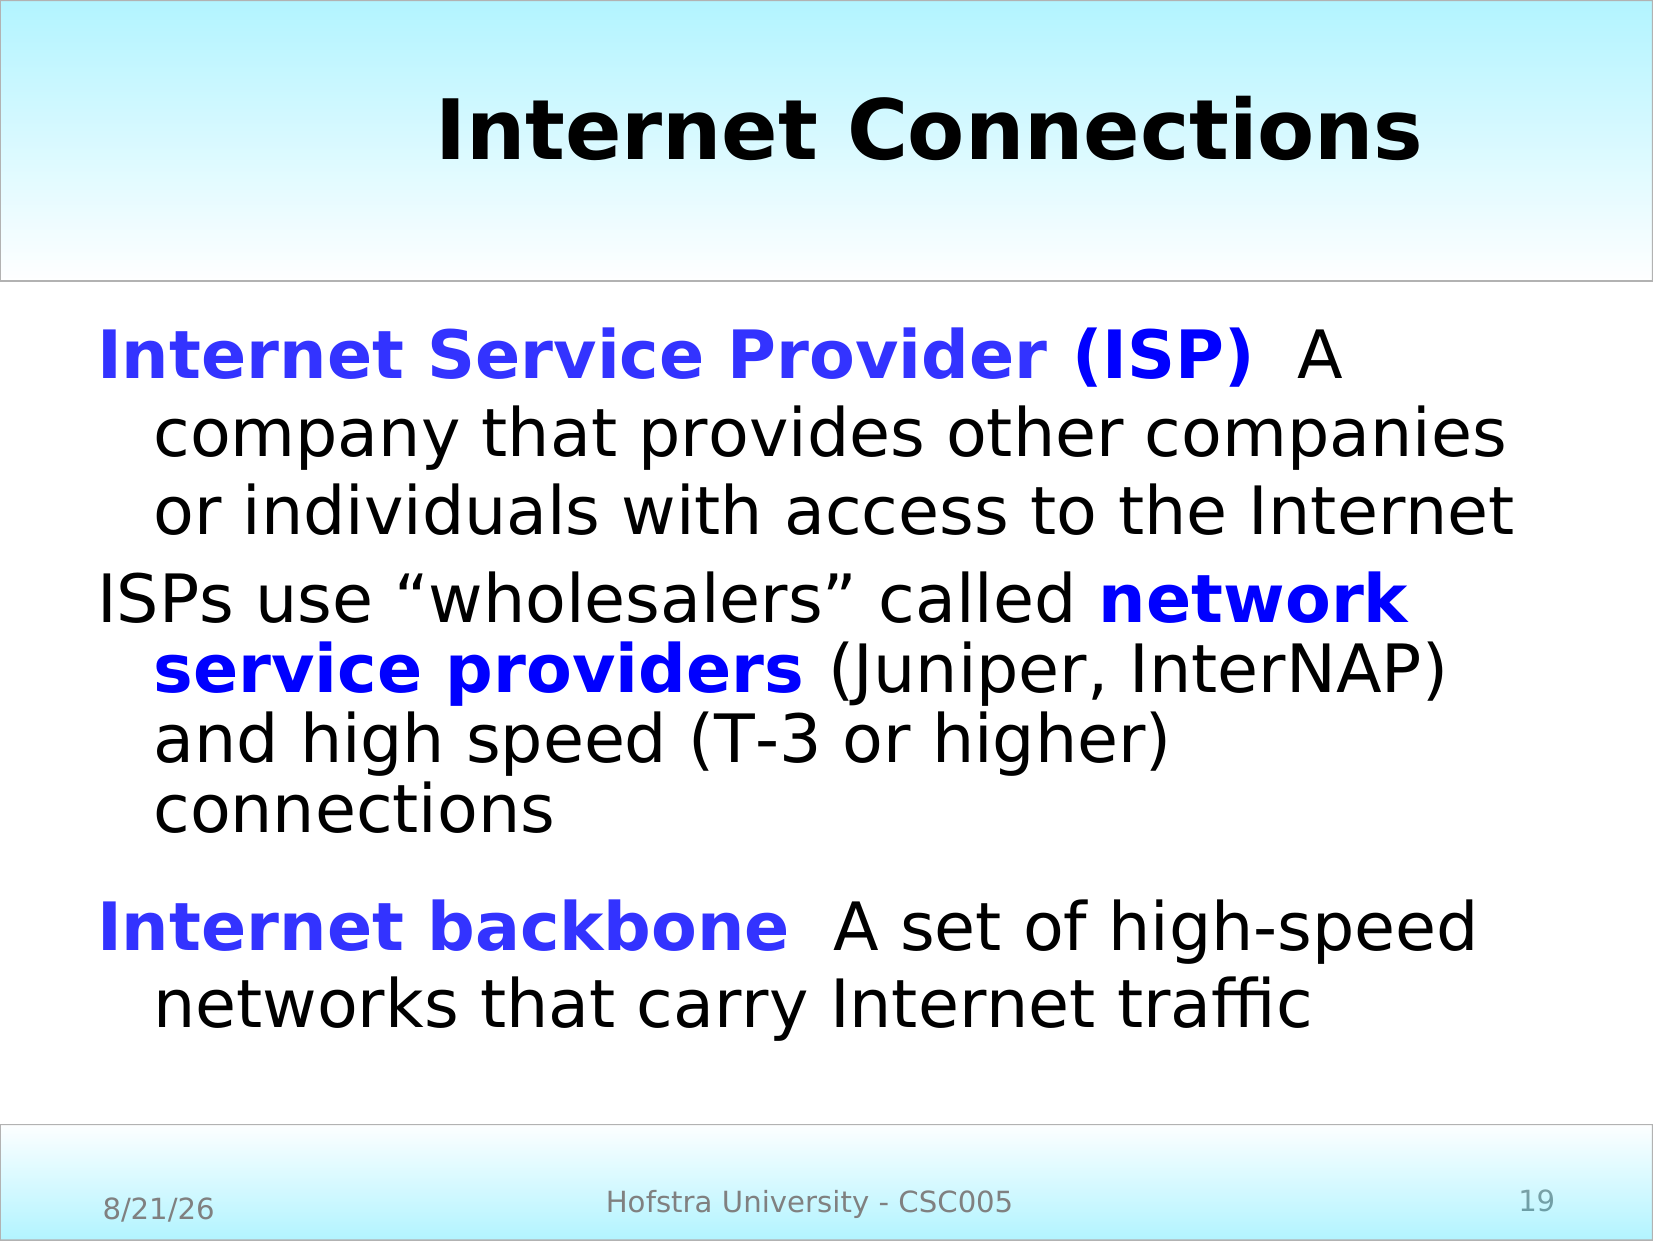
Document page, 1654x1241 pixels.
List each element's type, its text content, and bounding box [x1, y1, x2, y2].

list Internet Service Provider (ISP) A company that provides other companies or individuals with access to the Internet ISPs use “wholesalers” called network service providers (Juniper, InterNAP) and high speed (T-3 or higher) connections Internet backbone A set of high-speed networks that carry Internet traffic [82, 308, 1571, 1139]
title Internet Connections [247, 27, 1612, 235]
